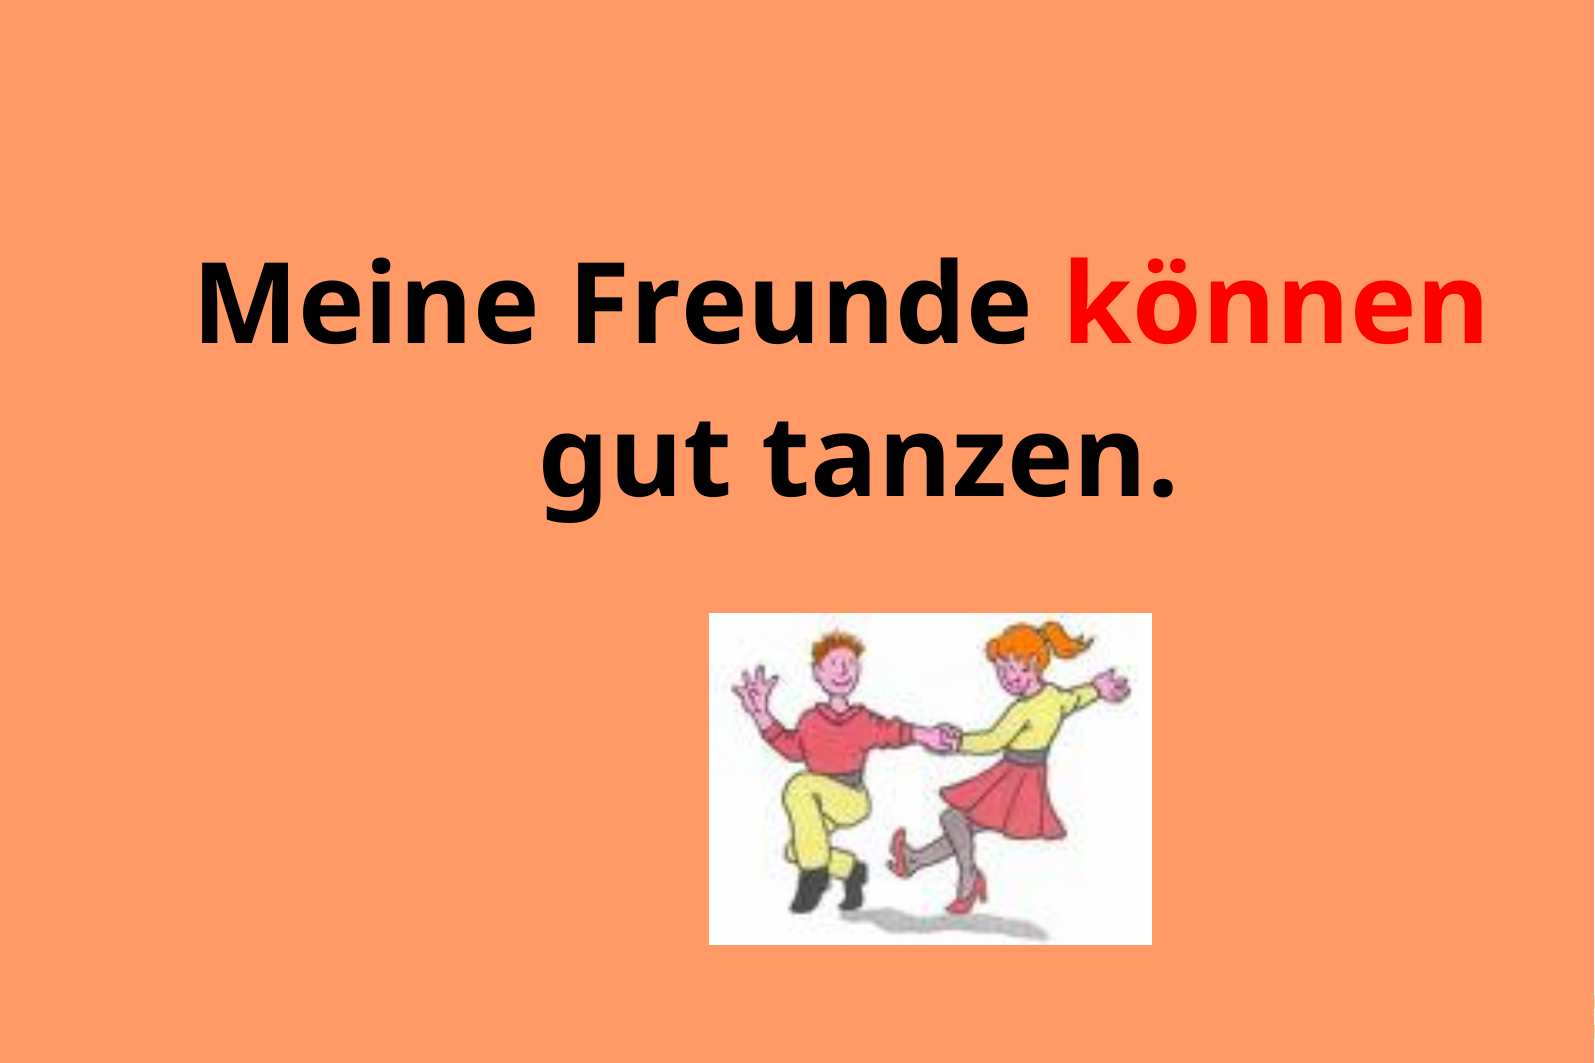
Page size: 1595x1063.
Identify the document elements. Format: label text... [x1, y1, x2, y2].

subtitle Meine Freunde können gut tanzen. [147, 0, 1536, 842]
picture [709, 613, 1152, 945]
